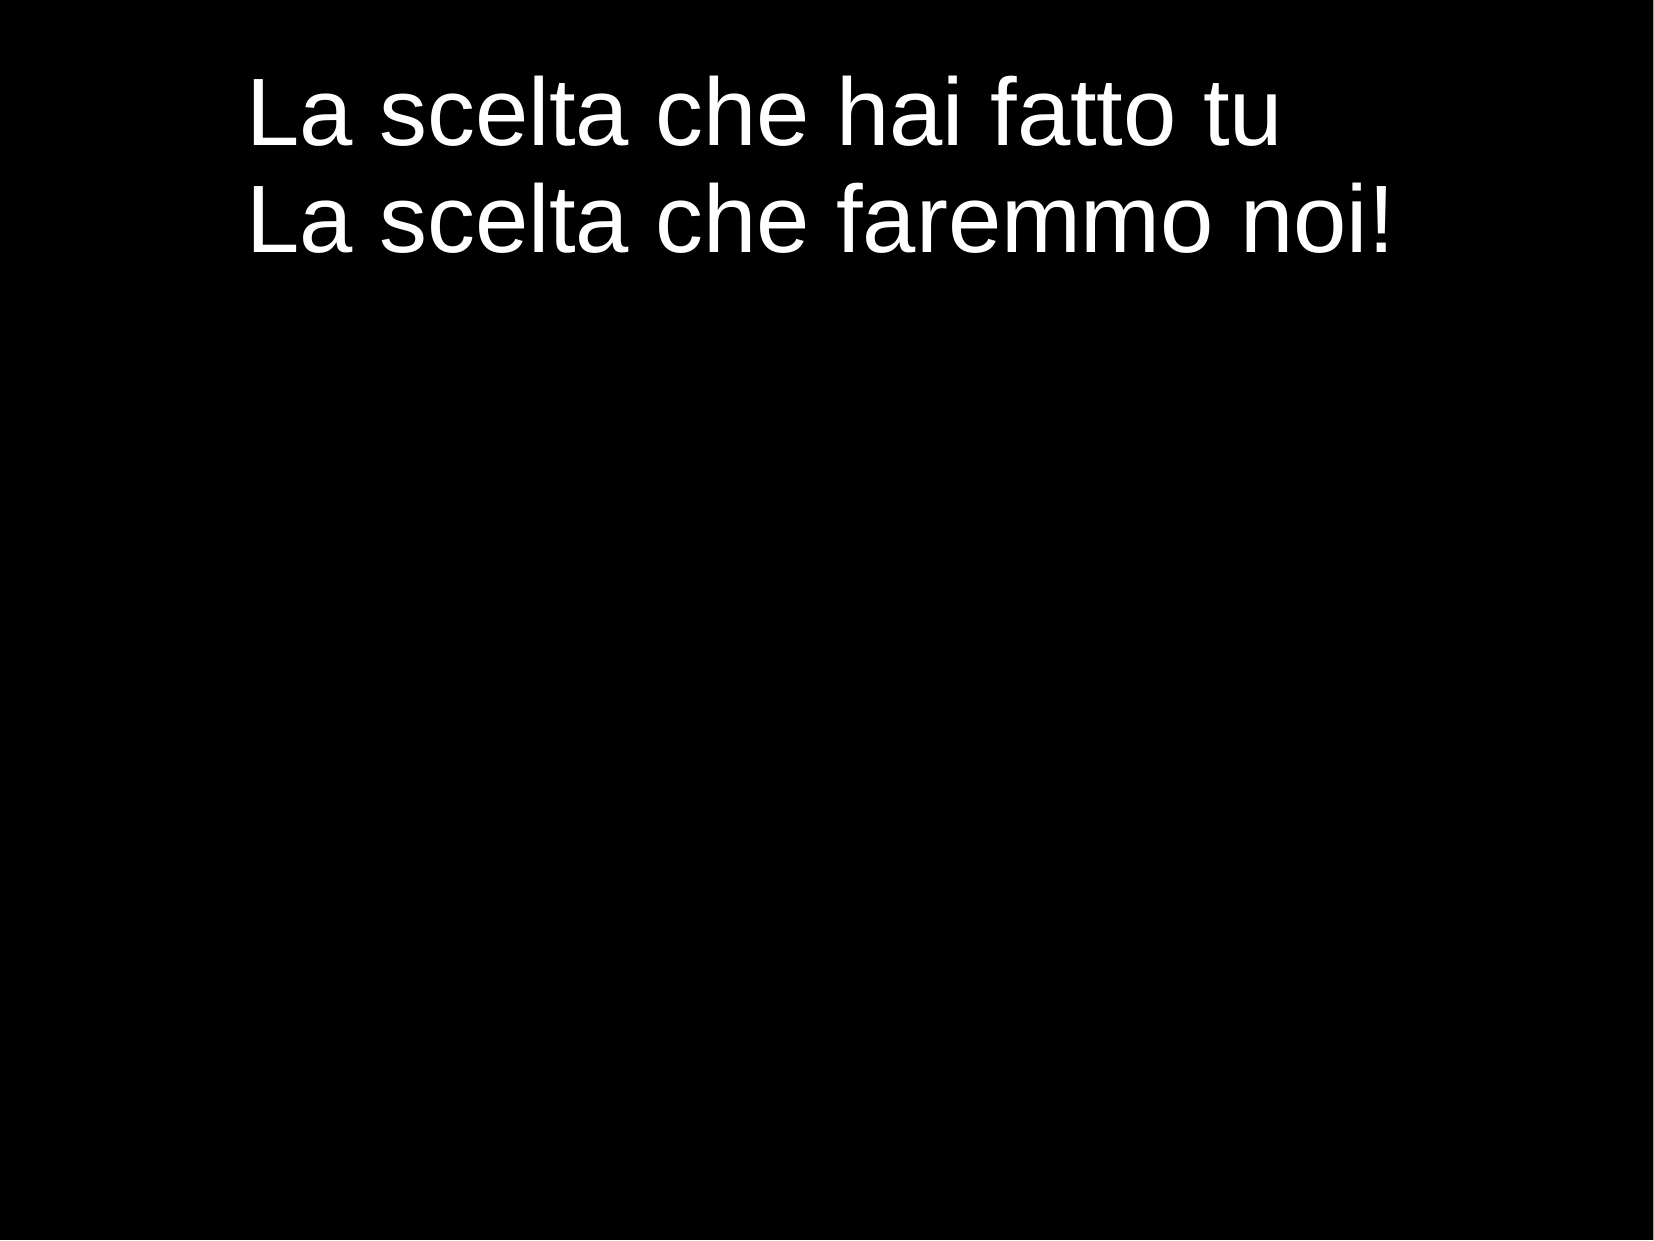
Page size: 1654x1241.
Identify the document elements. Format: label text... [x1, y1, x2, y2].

subtitle La scelta che hai fatto tu La scelta che faremmo noi! [76, 59, 1565, 779]
